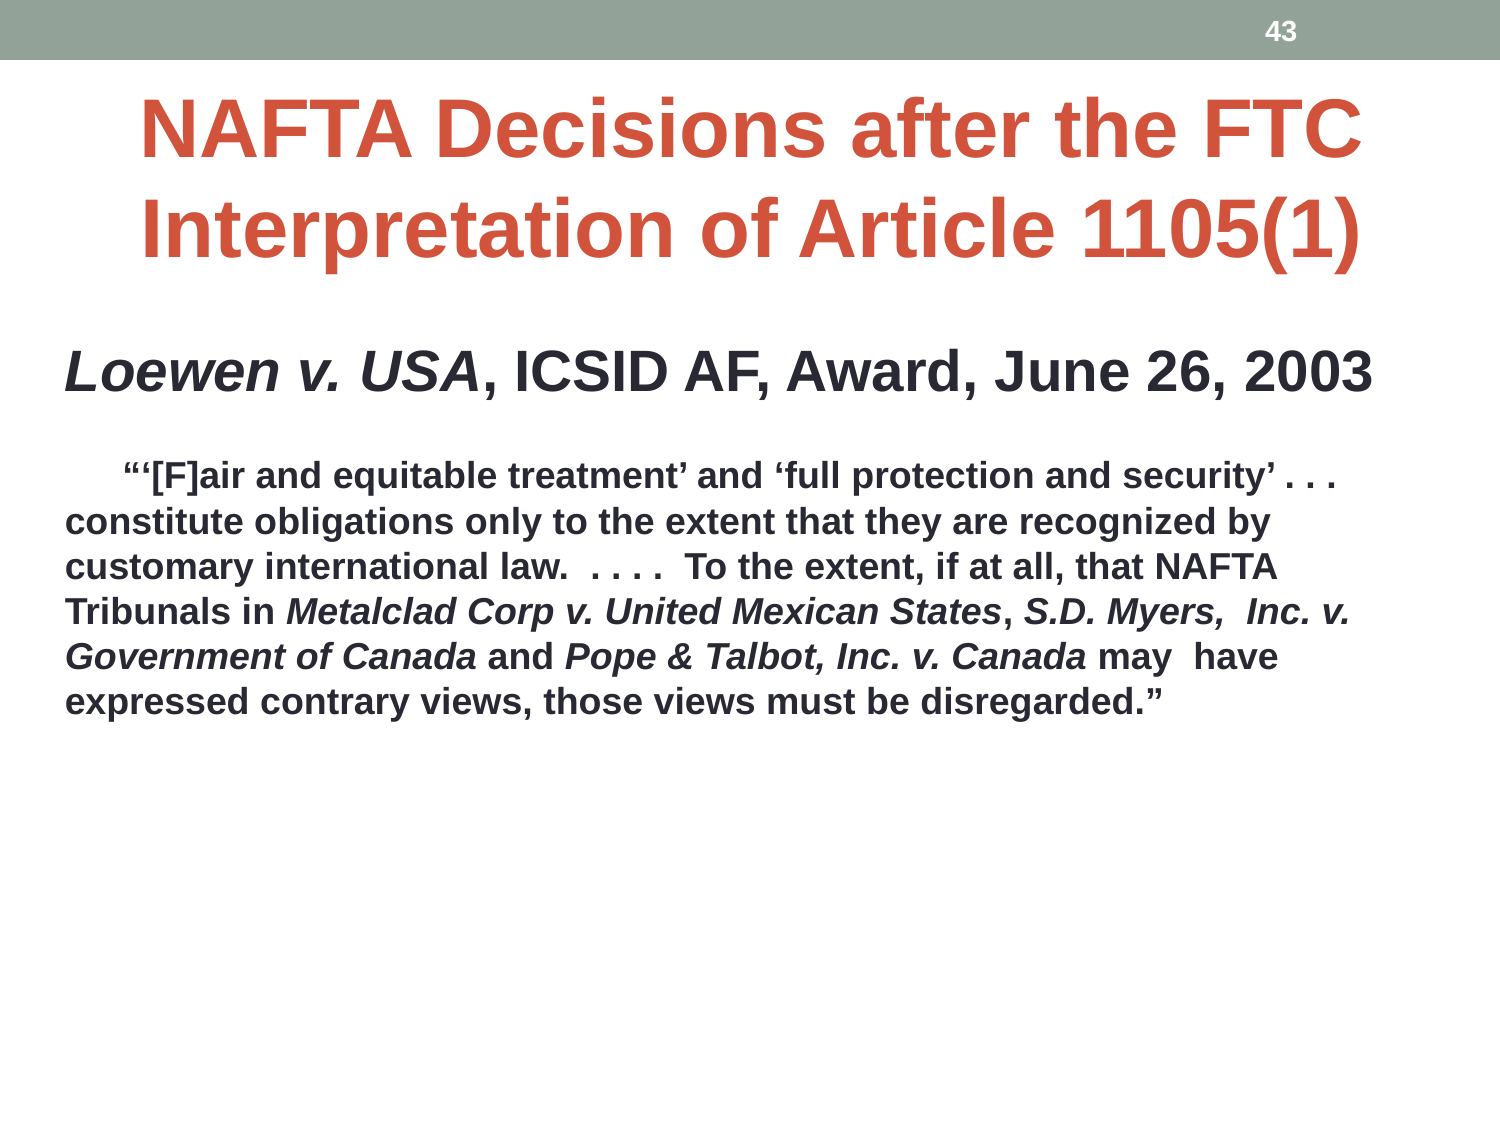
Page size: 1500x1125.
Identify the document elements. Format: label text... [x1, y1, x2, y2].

text_box NAFTA Decisions after the FTC Interpretation of Article 1105(1) [76, 66, 1427, 221]
slide_number <編號> [1250, 3, 1425, 57]
text_box Loewen v. USA, ICSID AF, Award, June 26, 2003 “‘[F]air and equitable treatment’ and ‘full protection and security’ . . . constitute obligations only to the extent that they are recognized by customary international law. . . . . To the extent, if at all, that NAFTA Tribunals in Metalclad Corp v. United Mexican States, S.D. Myers, Inc. v. Government of Canada and Pope & Talbot, Inc. v. Canada may have expressed contrary views, those views must be disregarded.” [50, 326, 1425, 1000]
